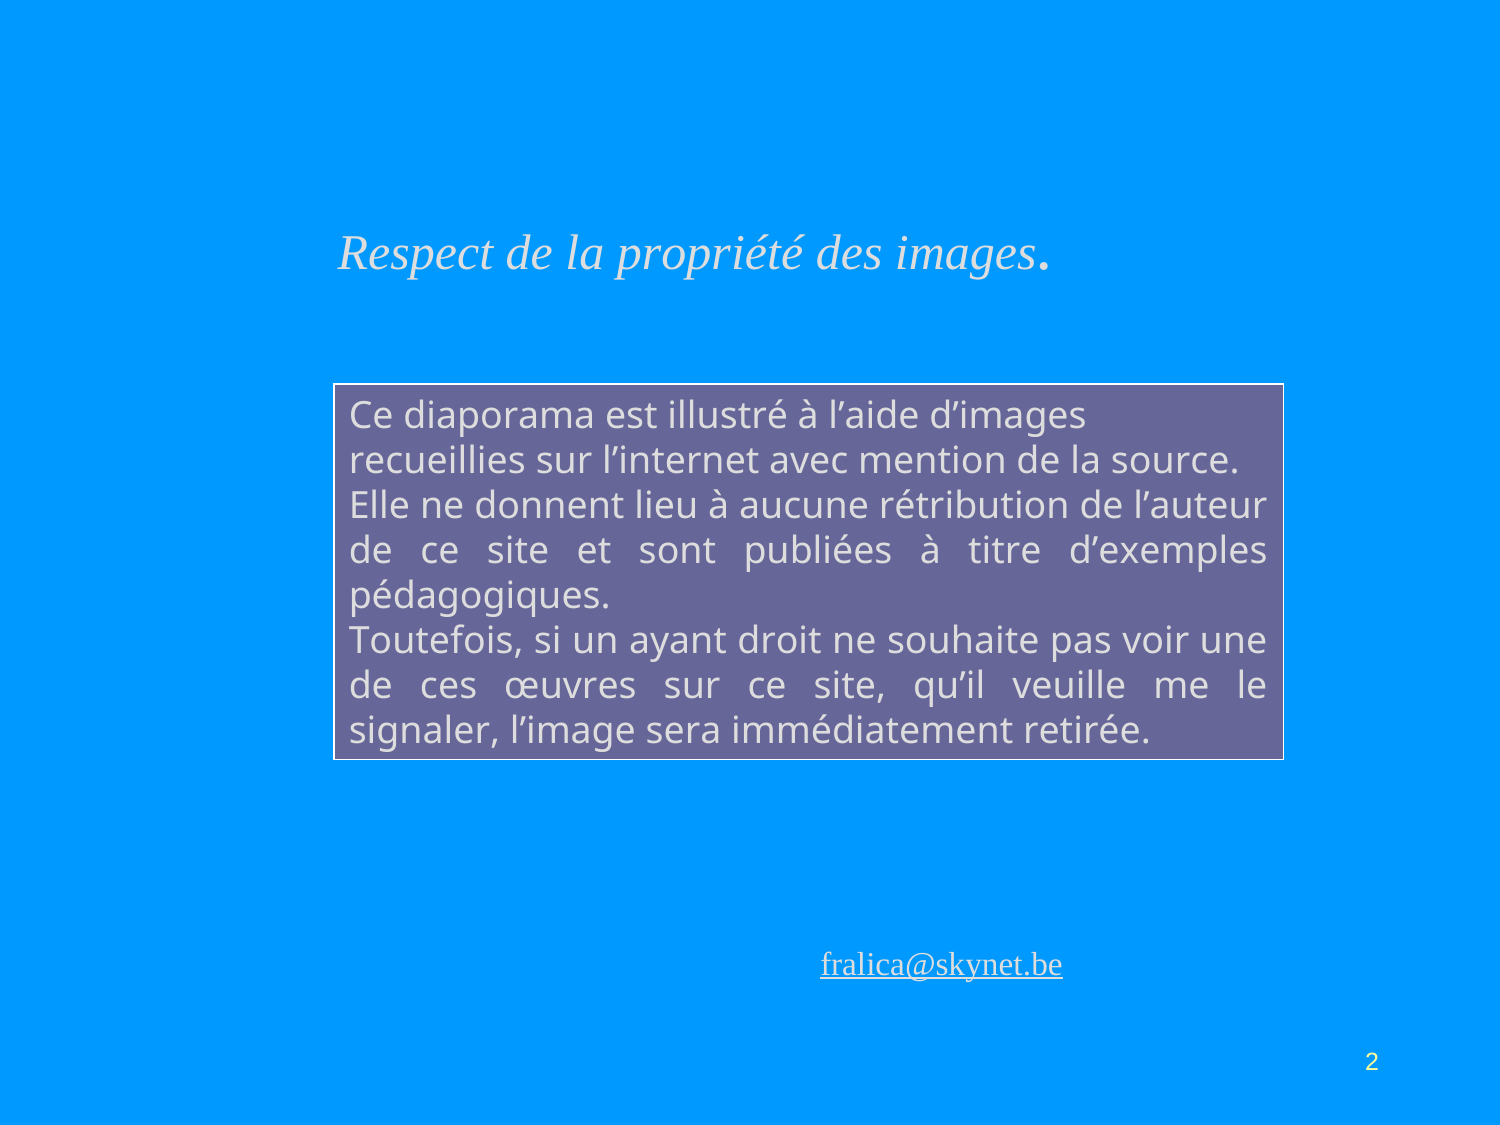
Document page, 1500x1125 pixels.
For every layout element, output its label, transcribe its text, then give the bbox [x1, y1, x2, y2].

text_box Respect de la propriété des images. [322, 195, 1069, 291]
text_box fralica@skynet.be [599, 934, 1284, 990]
text_box Ce diaporama est illustré à l’aide d’images recueillies sur l’internet avec mention de la source. Elle ne donnent lieu à aucune rétribution de l’auteur de ce site et sont publiées à titre d’exemples pédagogiques. Toutefois, si un ayant droit ne souhaite pas voir une de ces œuvres sur ce site, qu’il veuille me le signaler, l’image sera immédiatement retirée. [334, 383, 1284, 760]
